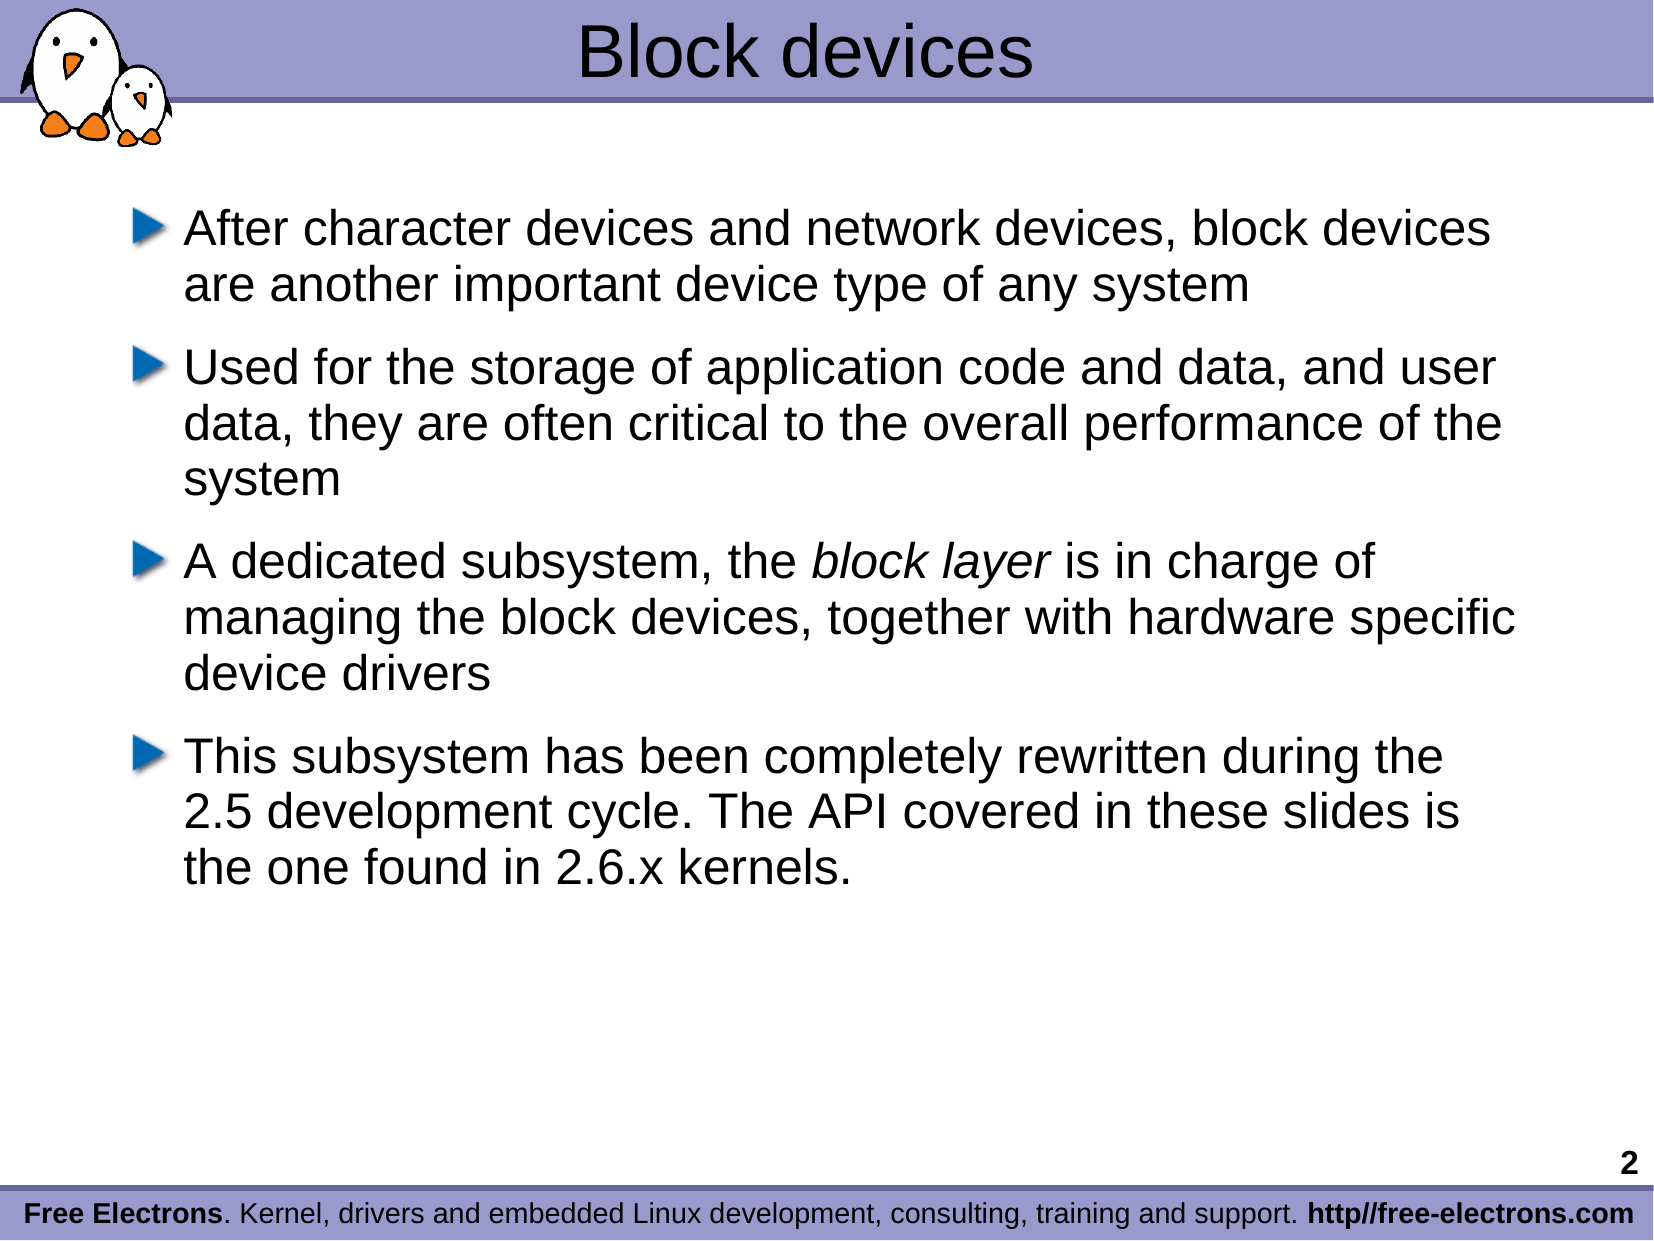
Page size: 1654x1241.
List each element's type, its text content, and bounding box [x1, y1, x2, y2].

title Block devices [60, 0, 1551, 103]
list After character devices and network devices, block devices are another important device type of any system Used for the storage of application code and data, and user data, they are often critical to the overall performance of the system A dedicated subsystem, the block layer is in charge of managing the block devices, together with hardware specific device drivers This subsystem has been completely rewritten during the 2.5 development cycle. The API covered in these slides is the one found in 2.6.x kernels. [112, 200, 1525, 1051]
picture [20, 8, 172, 147]
